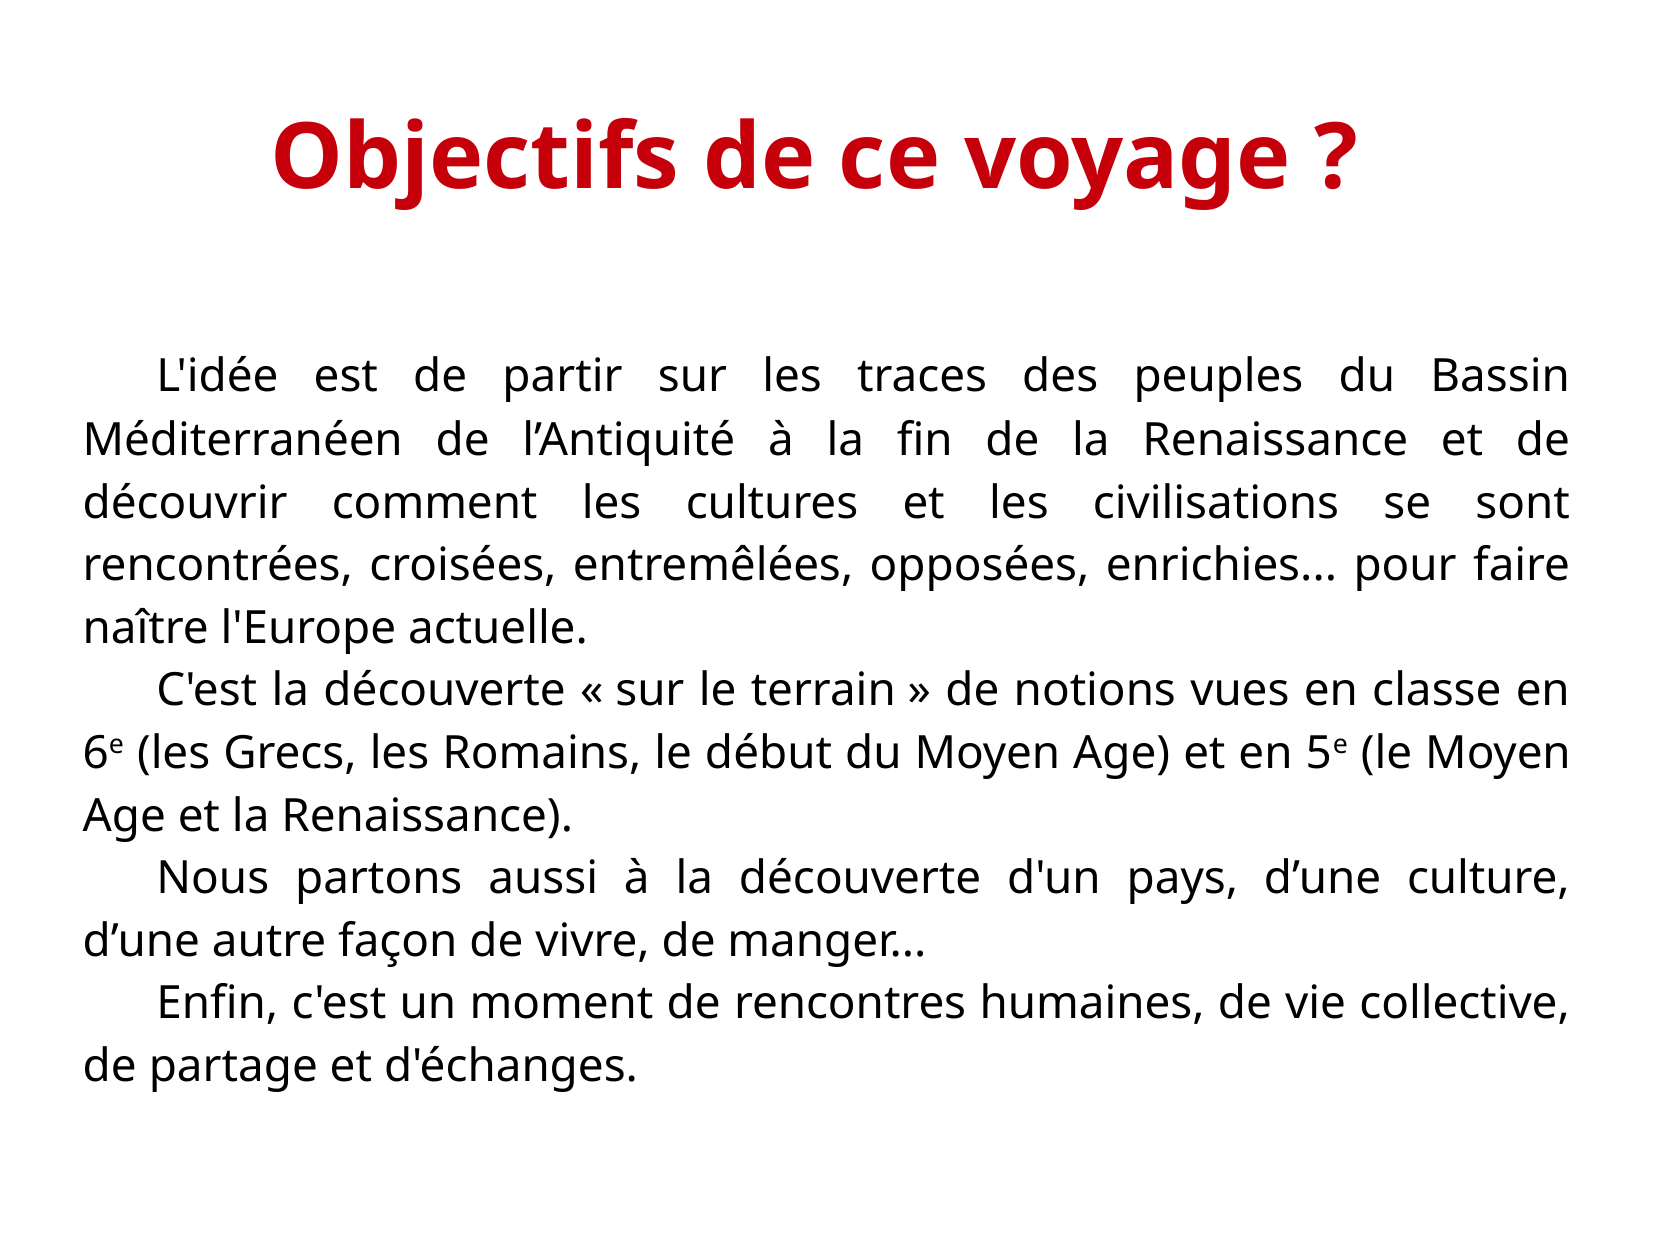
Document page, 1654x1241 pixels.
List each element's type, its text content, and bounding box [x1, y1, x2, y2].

subtitle L'idée est de partir sur les traces des peuples du Bassin Méditerranéen de l’Antiquité à la fin de la Renaissance et de découvrir comment les cultures et les civilisations se sont rencontrées, croisées, entremêlées, opposées, enrichies... pour faire naître l'Europe actuelle. C'est la découverte « sur le terrain » de notions vues en classe en 6e (les Grecs, les Romains, le début du Moyen Age) et en 5e (le Moyen Age et la Renaissance). Nous partons aussi à la découverte d'un pays, d’une culture, d’une autre façon de vivre, de manger... Enfin, c'est un moment de rencontres humaines, de vie collective, de partage et d'échanges. [82, 0, 1571, 1241]
